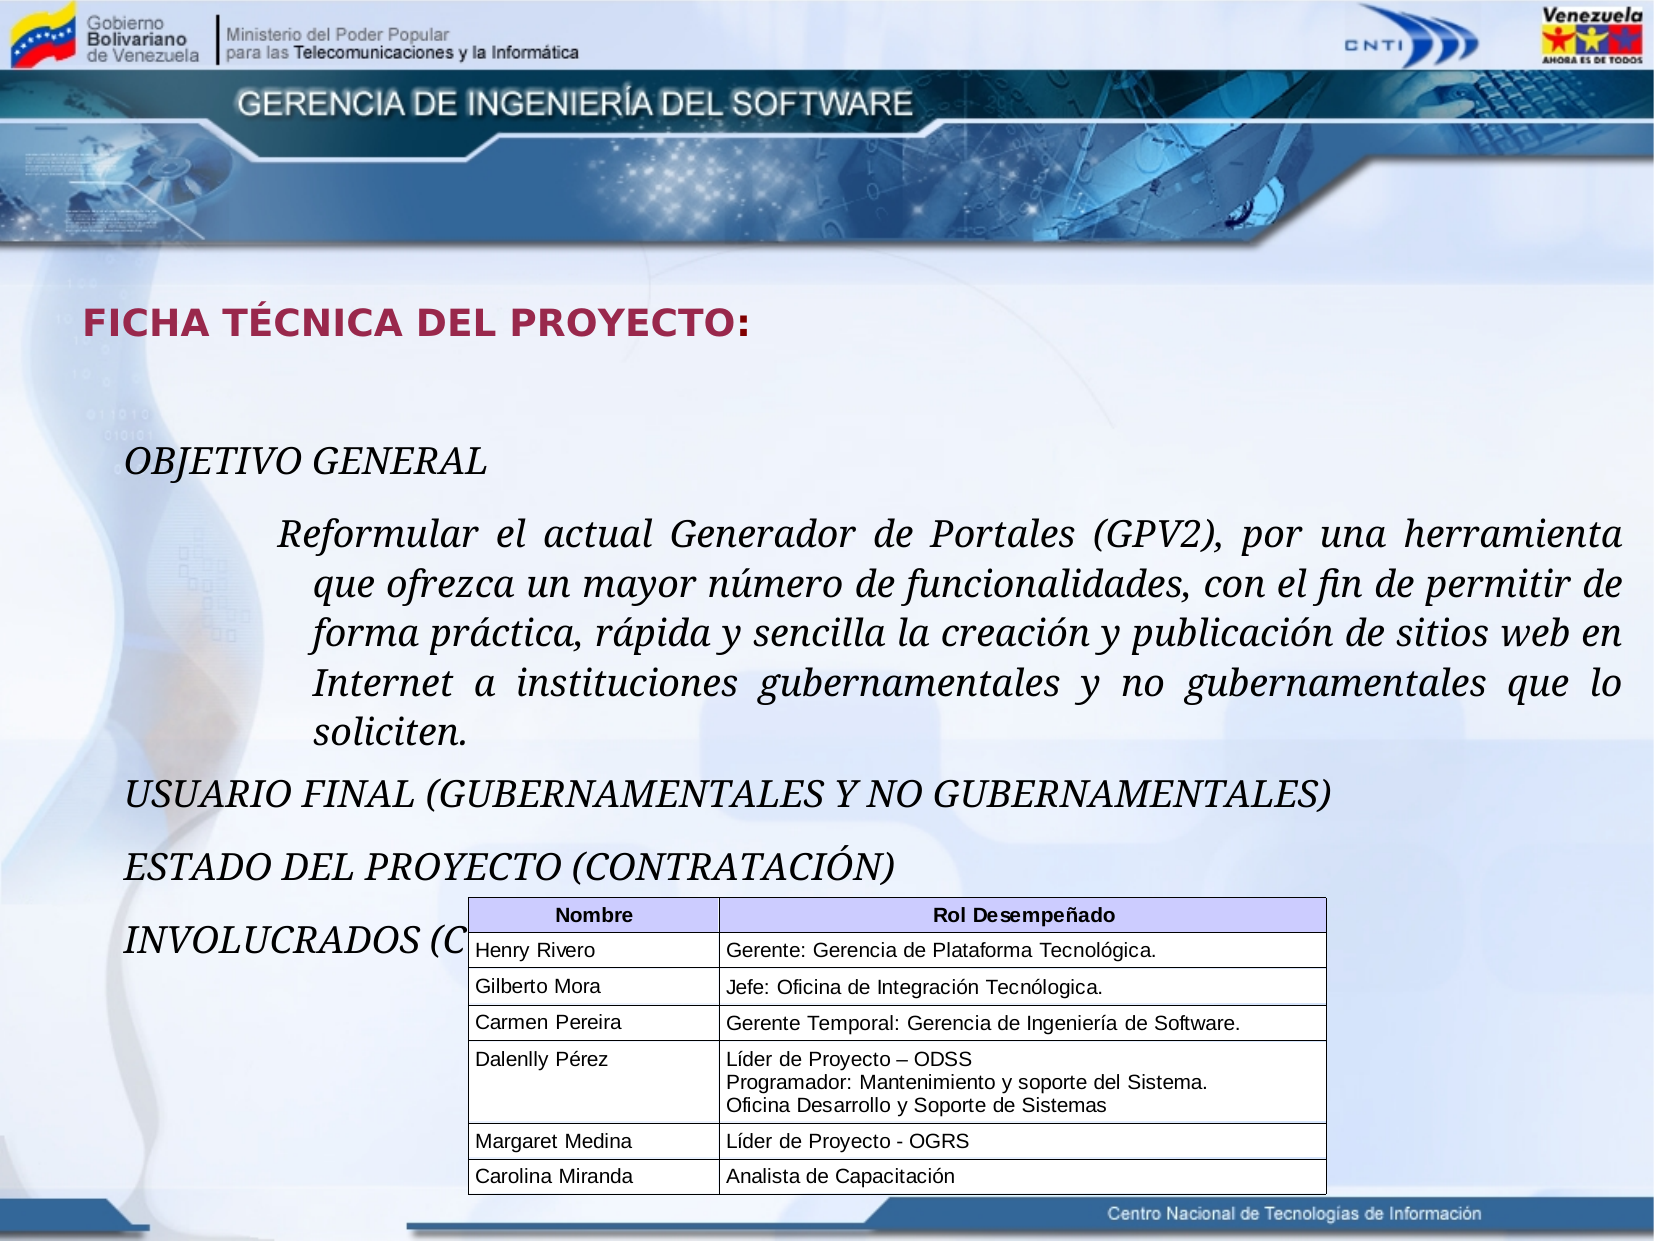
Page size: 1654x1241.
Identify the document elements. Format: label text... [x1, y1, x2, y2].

list OBJETIVO GENERAL Reformular el actual Generador de Portales (GPV2), por una herramienta que ofrezca un mayor número de funcionalidades, con el fin de permitir de forma práctica, rápida y sencilla la creación y publicación de sitios web en Internet a instituciones gubernamentales y no gubernamentales que lo soliciten. USUARIO FINAL (GUBERNAMENTALES Y NO GUBERNAMENTALES) ESTADO DEL PROYECTO (CONTRATACIÓN) INVOLUCRADOS (CONTACTOS) [29, 354, 1625, 1158]
chart [446, 885, 1451, 1212]
text_box FICHA TÉCNICA DEL PROYECTO: [5, 295, 981, 384]
picture [0, 0, 1654, 1241]
